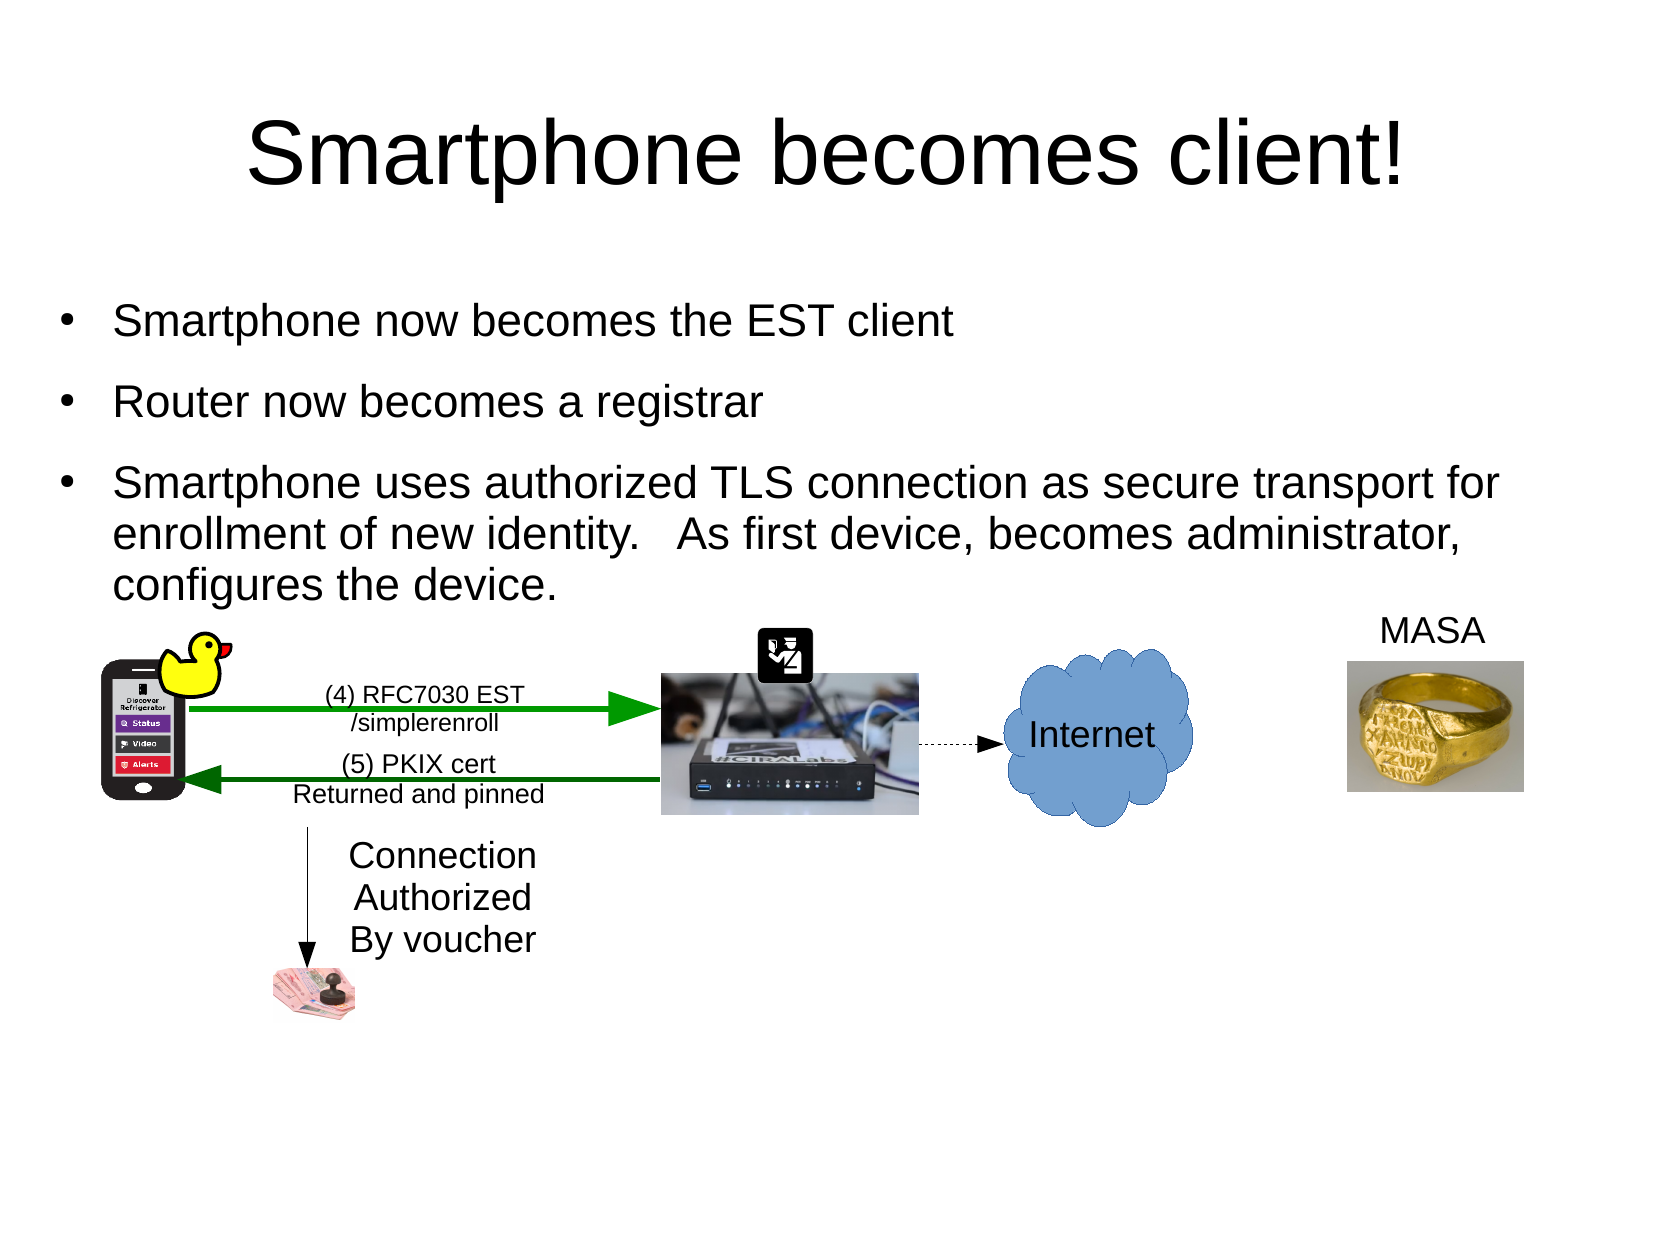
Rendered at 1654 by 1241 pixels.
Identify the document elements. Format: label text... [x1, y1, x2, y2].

picture [661, 625, 919, 816]
text_box Internet [1003, 649, 1193, 827]
picture [97, 625, 237, 804]
text_box MASA [1364, 602, 1501, 660]
picture [1347, 661, 1524, 792]
text_box Connection Authorized By voucher [307, 826, 579, 981]
title Smartphone becomes client! [82, 49, 1571, 257]
picture [273, 968, 355, 1023]
list Smartphone now becomes the EST client Router now becomes a registrar Smartphone uses authorized TLS connection as secure transport for enrollment of new identity. As first device, becomes administrator, configures the device. [41, 295, 1630, 615]
